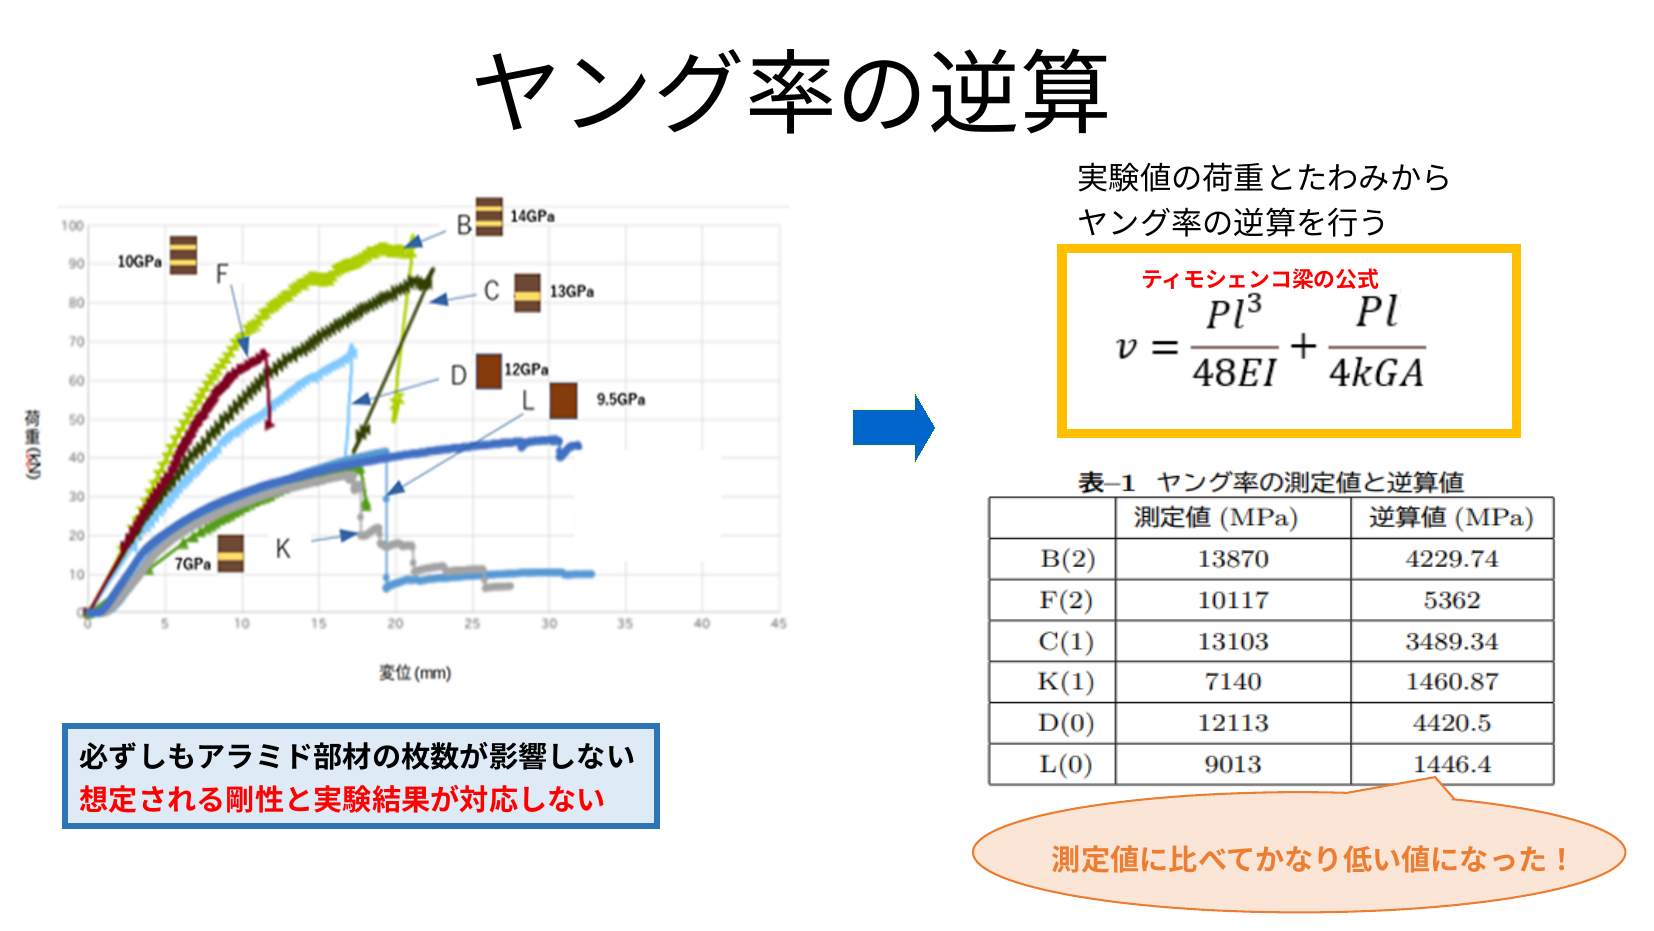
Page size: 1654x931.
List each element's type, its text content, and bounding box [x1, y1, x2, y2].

title ヤング率の逆算 [47, 12, 1536, 168]
text_box ティモシェンコ梁の公式 [1126, 255, 1400, 302]
text_box 必ずしもアラミド部材の枚数が影響しない 想定される剛性と実験結果が対応しない [65, 726, 657, 818]
text_box 測定値に比べてかなり低い値になった！ [1036, 828, 1594, 879]
picture [964, 455, 1562, 793]
text_box [852, 392, 936, 463]
text_box 実験値の荷重とたわみから ヤング率の逆算を行う [1062, 146, 1536, 252]
picture [0, 166, 827, 707]
text_box [972, 777, 1626, 913]
picture [1066, 253, 1512, 429]
